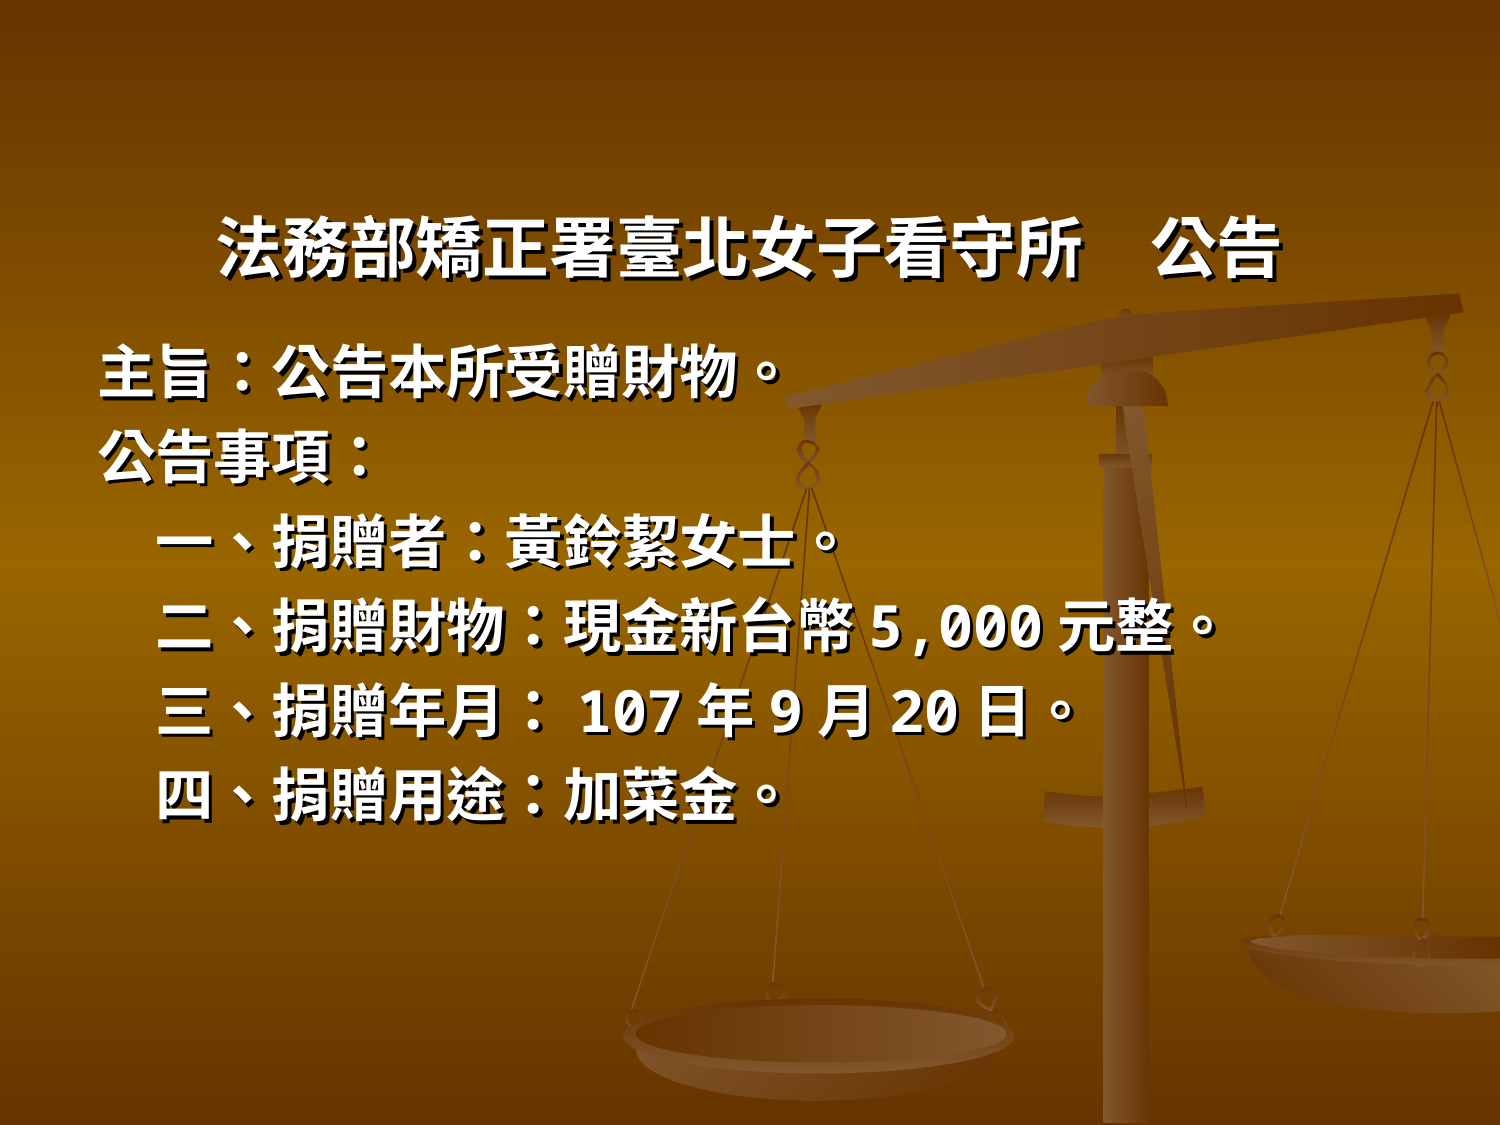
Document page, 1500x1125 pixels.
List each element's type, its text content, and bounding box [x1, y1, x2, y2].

subtitle 主旨：公告本所受贈財物。 公告事項： 一、捐贈者：黃鈴絜女士。 二、捐贈財物：現金新台幤5,000元整。 三、捐贈年月：107年9月20日。 四、捐贈用途：加菜金。 [82, 328, 1500, 1071]
title 法務部矯正署臺北女子看守所 公告 [41, 152, 1459, 293]
